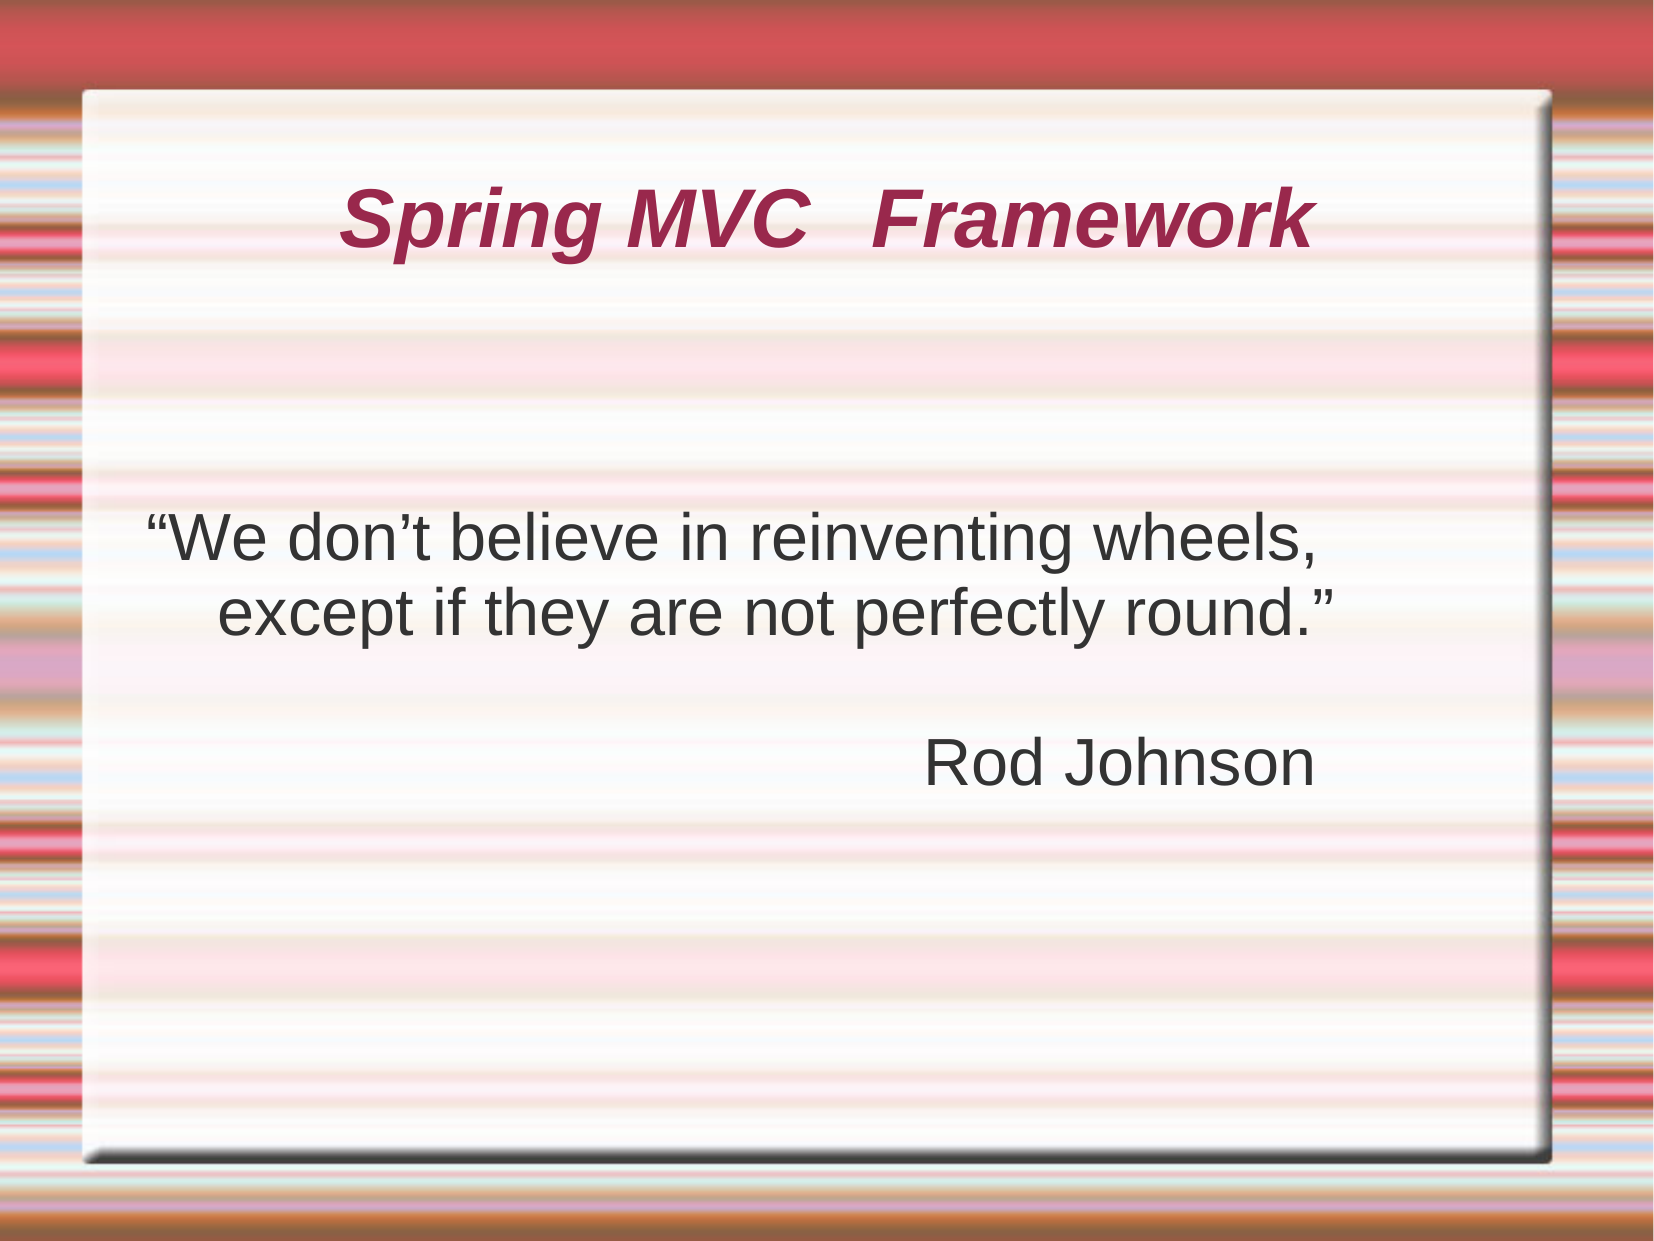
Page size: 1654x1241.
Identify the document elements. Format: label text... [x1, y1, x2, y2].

title Spring MVC Framework [121, 114, 1534, 322]
list “We don’t believe in reinventing wheels, except if they are not perfectly round.” Rod Johnson [134, 350, 1516, 1133]
picture [0, 0, 1654, 1241]
